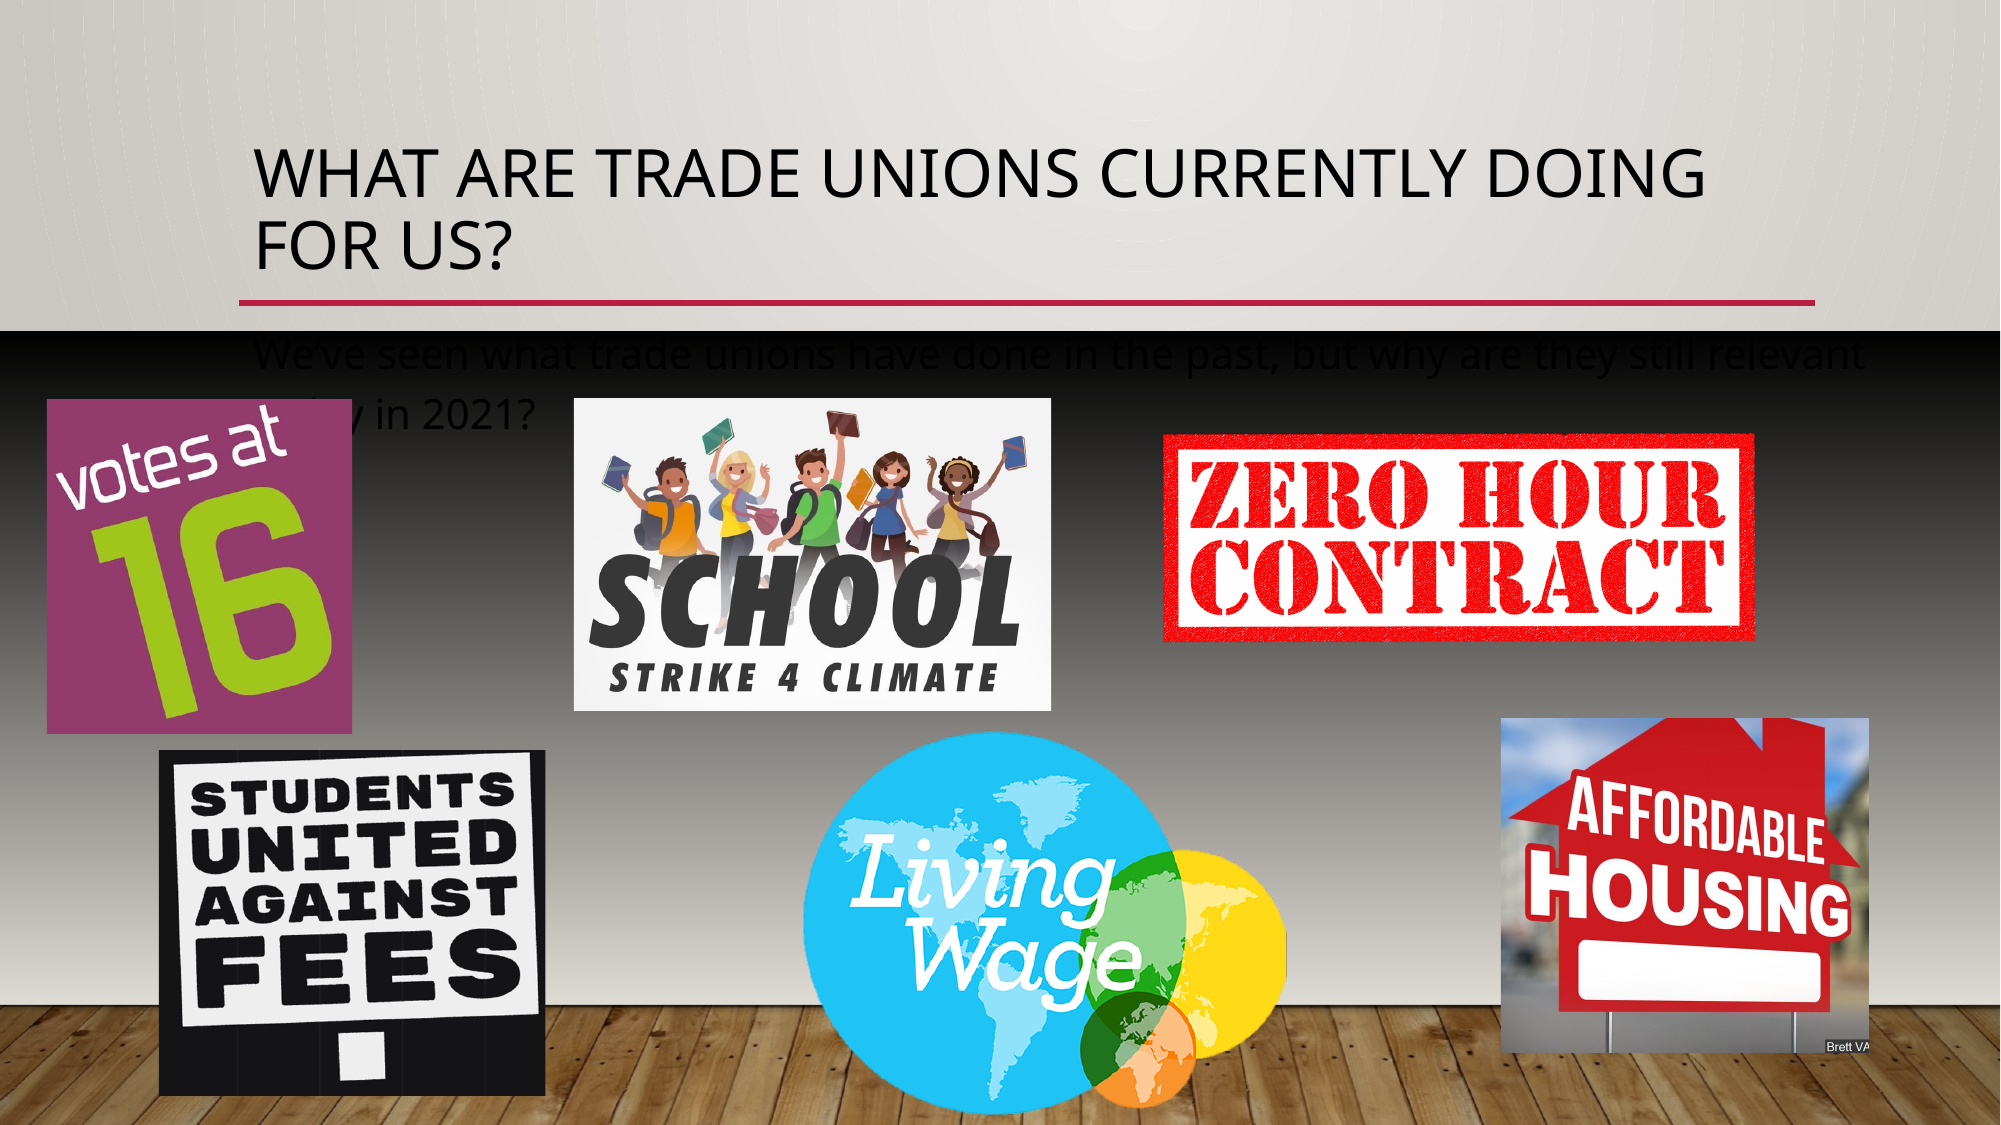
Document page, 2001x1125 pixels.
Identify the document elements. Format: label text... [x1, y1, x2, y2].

picture [573, 343, 1869, 1125]
list We’ve seen what trade unions have done in the past, but why are they still relevant today in 2021? [238, 310, 1939, 448]
title What are trade unions currently doing for us? [238, 131, 1814, 305]
picture [46, 399, 353, 734]
picture [158, 750, 546, 1096]
